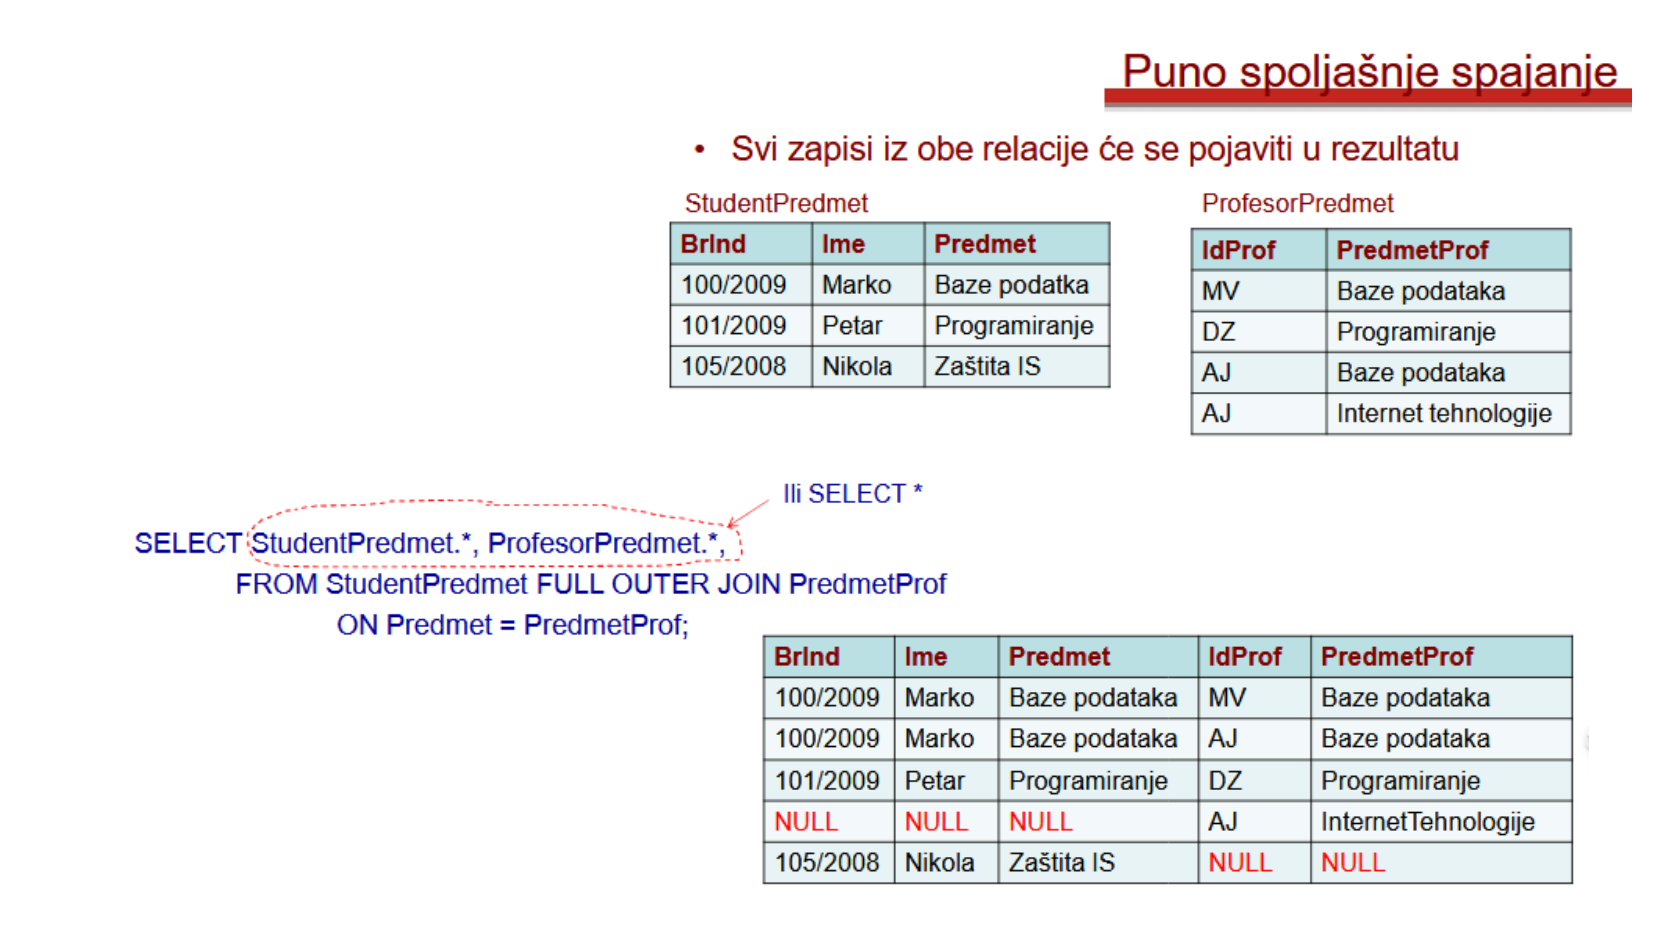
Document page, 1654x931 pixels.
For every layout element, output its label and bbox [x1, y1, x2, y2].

picture [119, 26, 1632, 889]
